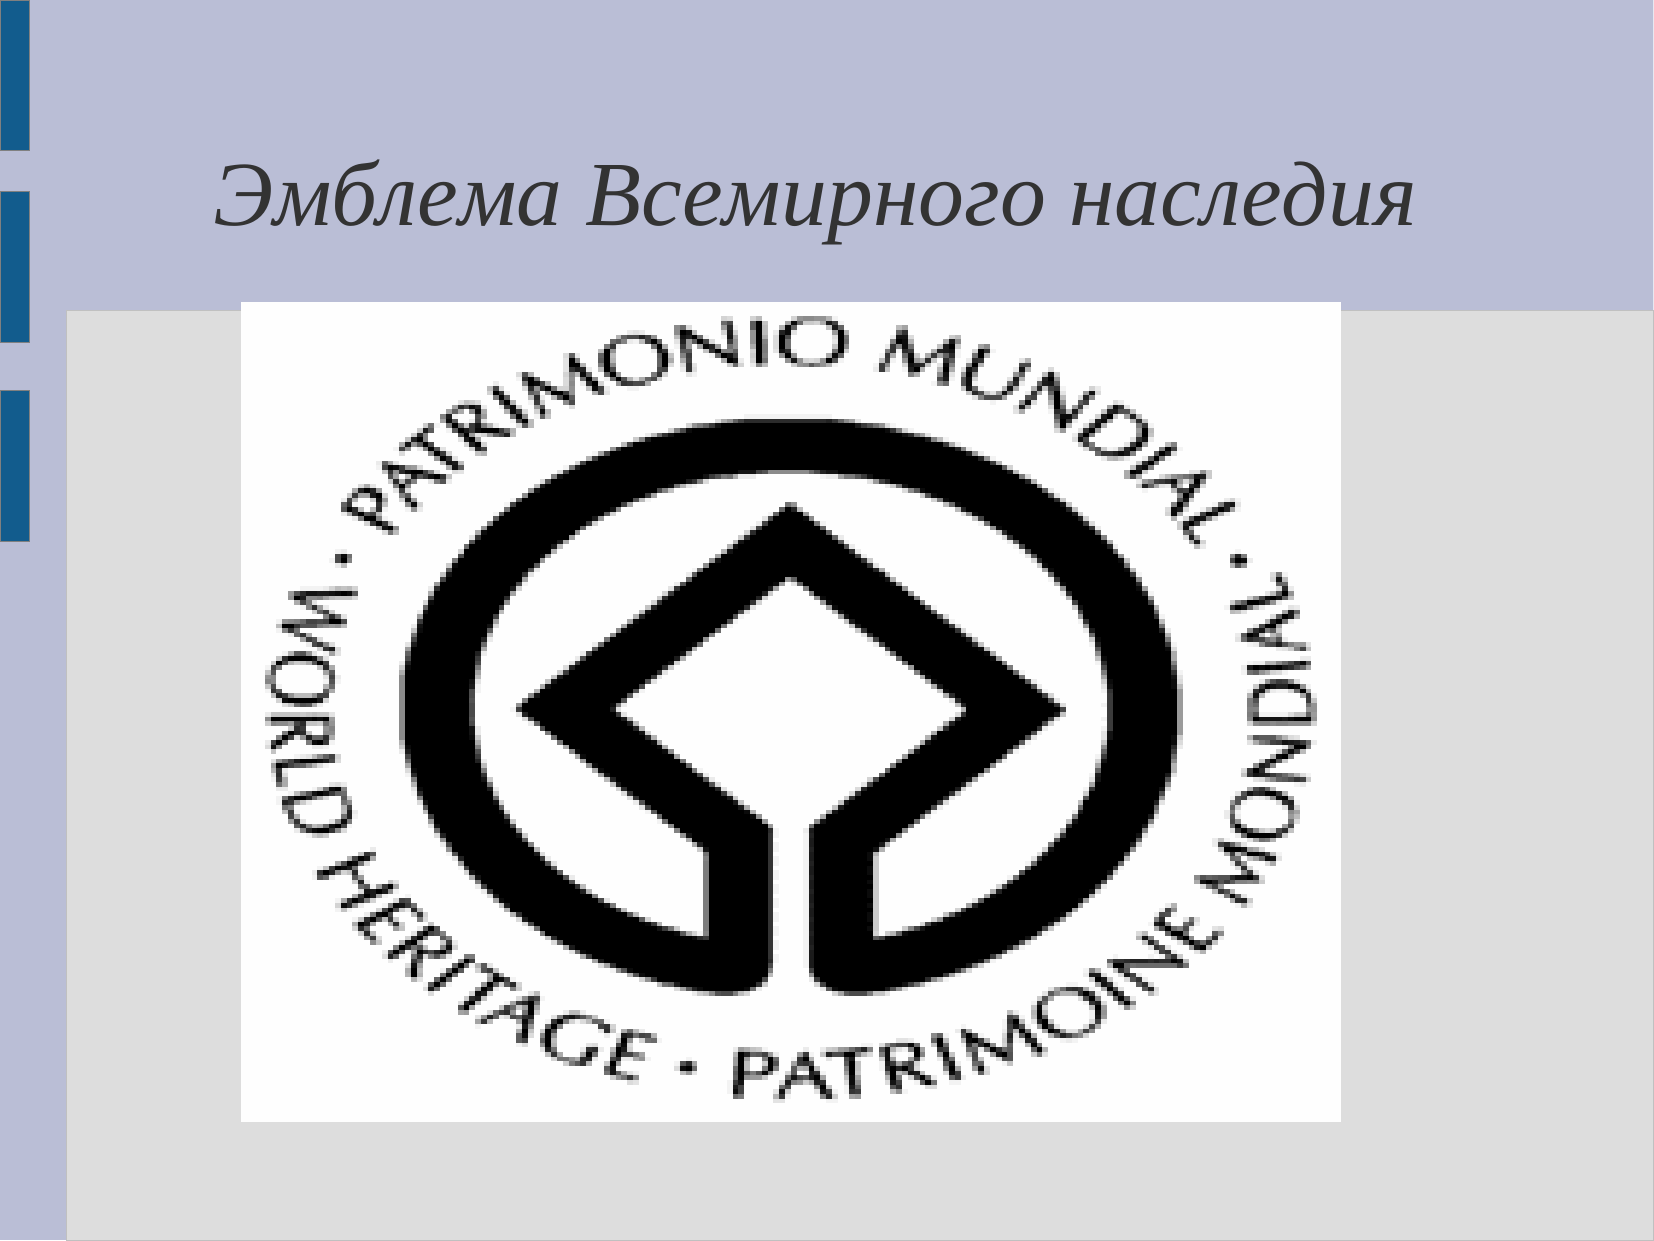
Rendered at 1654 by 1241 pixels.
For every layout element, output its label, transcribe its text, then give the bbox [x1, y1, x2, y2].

picture [236, 298, 1347, 1127]
title Эмблема Всемирного наследия [121, 91, 1534, 299]
